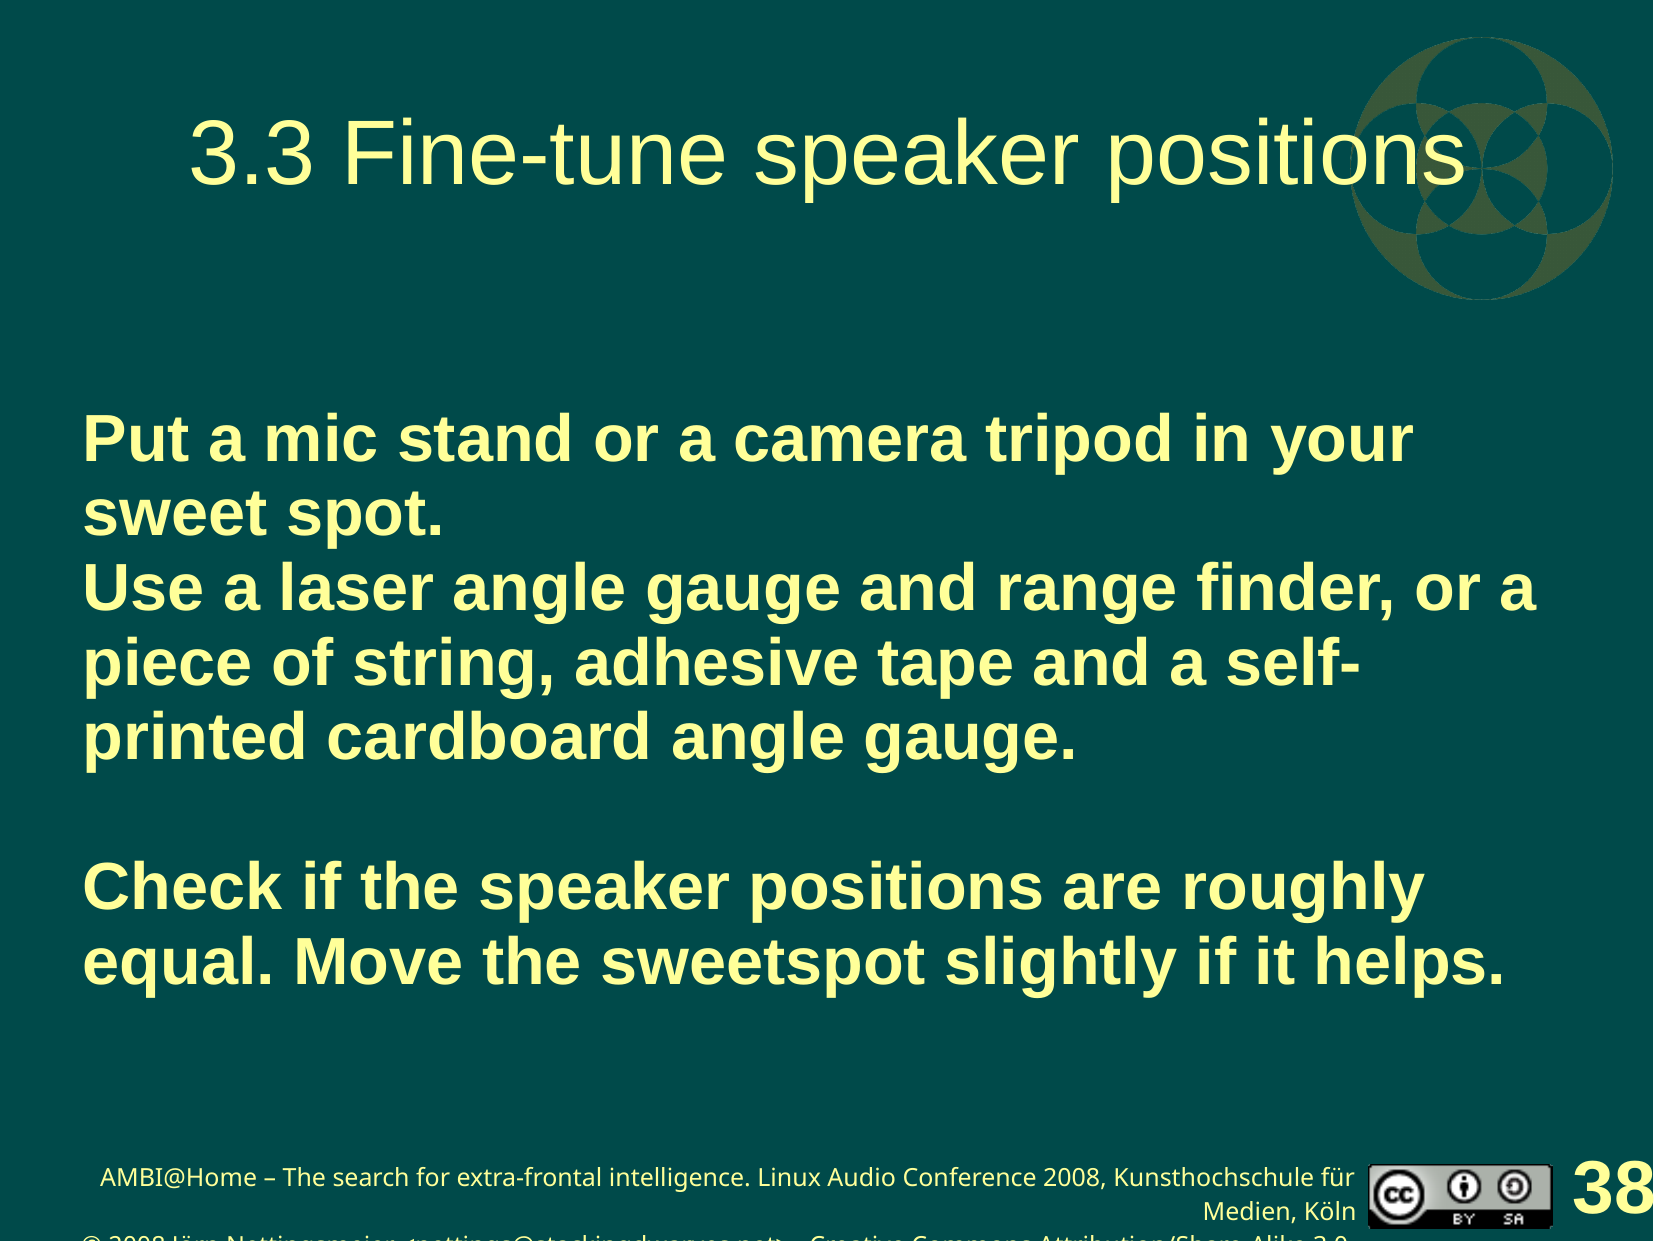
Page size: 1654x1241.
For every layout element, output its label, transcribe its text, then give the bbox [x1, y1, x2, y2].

title 3.3 Fine-tune speaker positions [82, 56, 1576, 250]
picture [1350, 37, 1613, 300]
picture [1368, 1164, 1553, 1229]
subtitle Put a mic stand or a camera tripod in your sweet spot. Use a laser angle gauge and range finder, or a piece of string, adhesive tape and a self-printed cardboard angle gauge. Check if the speaker positions are roughly equal. Move the sweetspot slightly if it helps. [82, 297, 1571, 1102]
